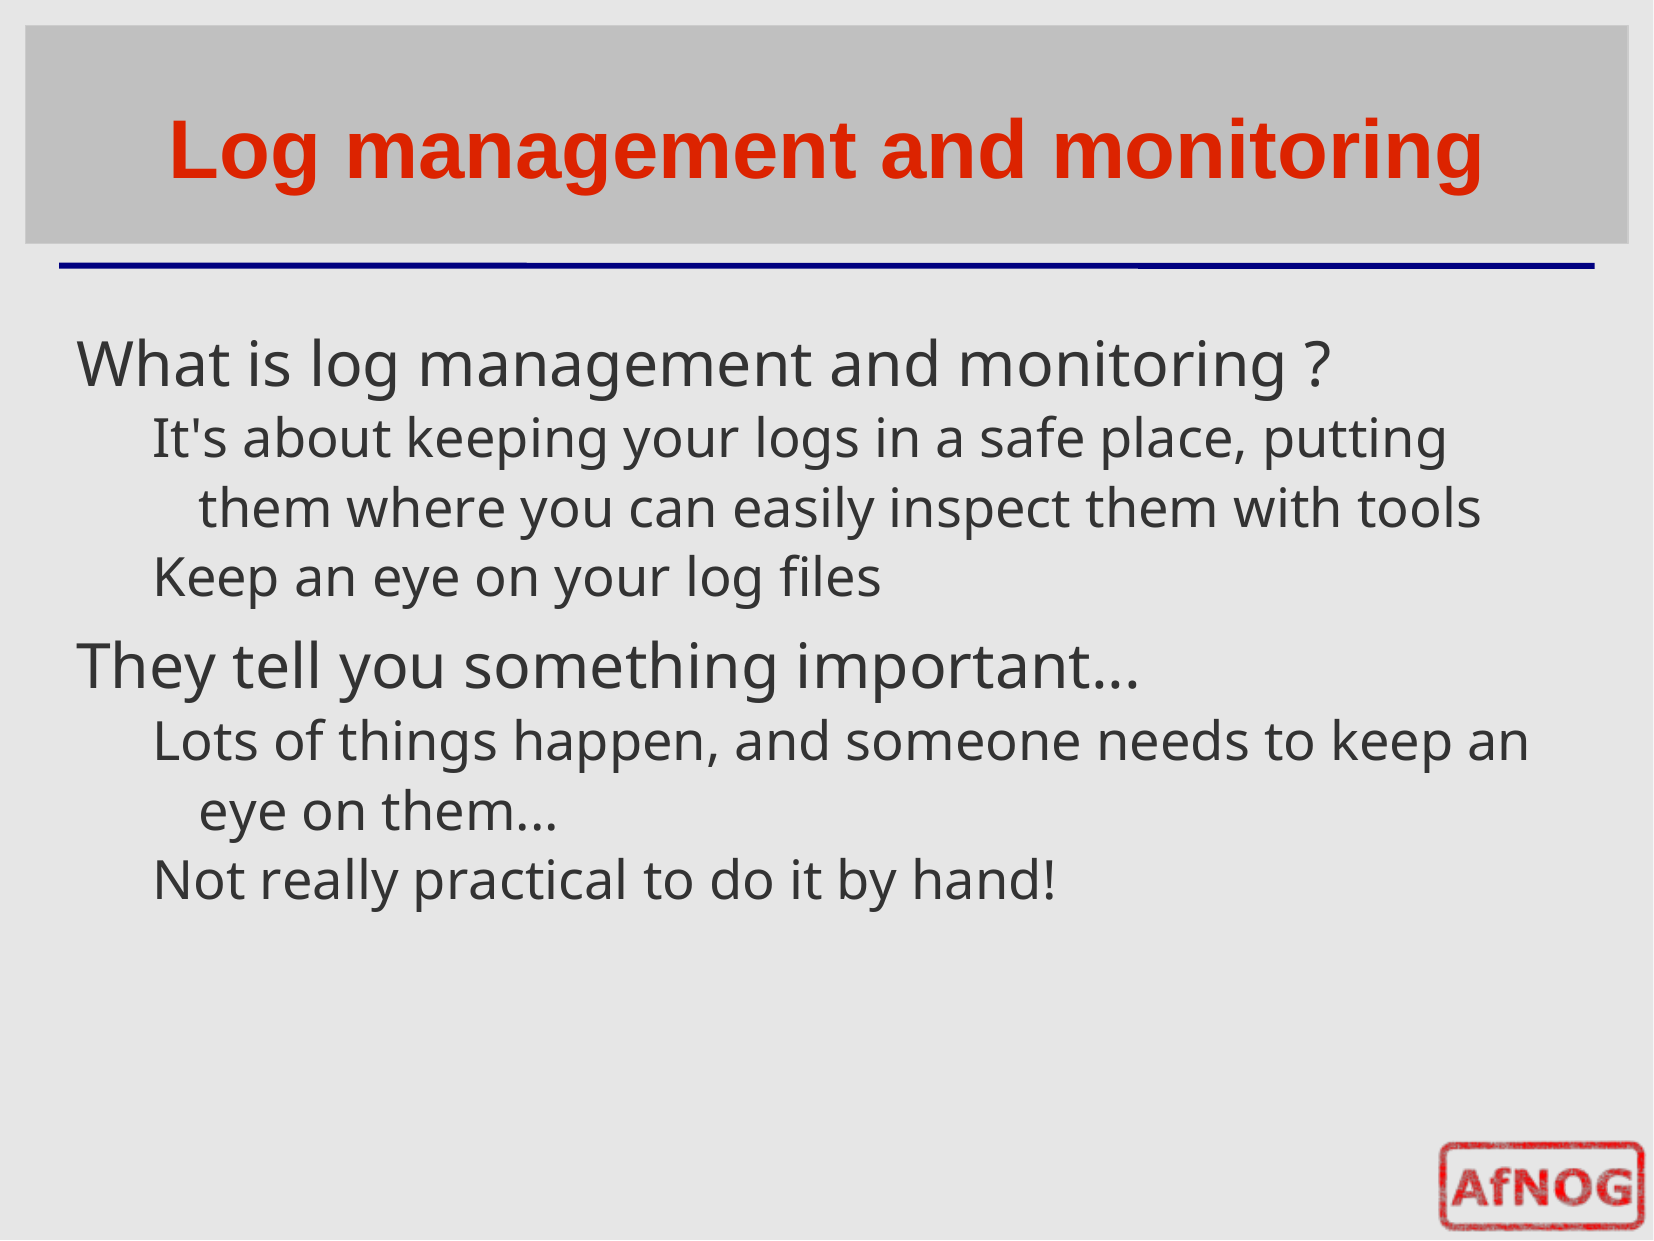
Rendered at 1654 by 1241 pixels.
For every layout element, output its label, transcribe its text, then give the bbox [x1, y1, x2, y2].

text_box [25, 25, 121, 244]
text_box [1534, 25, 1629, 244]
text_box [1594, 1139, 1648, 1235]
title Log management and monitoring [121, 0, 1534, 299]
list What is log management and monitoring ? It's about keeping your logs in a safe place, putting them where you can easily inspect them with tools Keep an eye on your log files They tell you something important... Lots of things happen, and someone needs to keep an eye on them... Not really practical to do it by hand! [59, 322, 1594, 1241]
